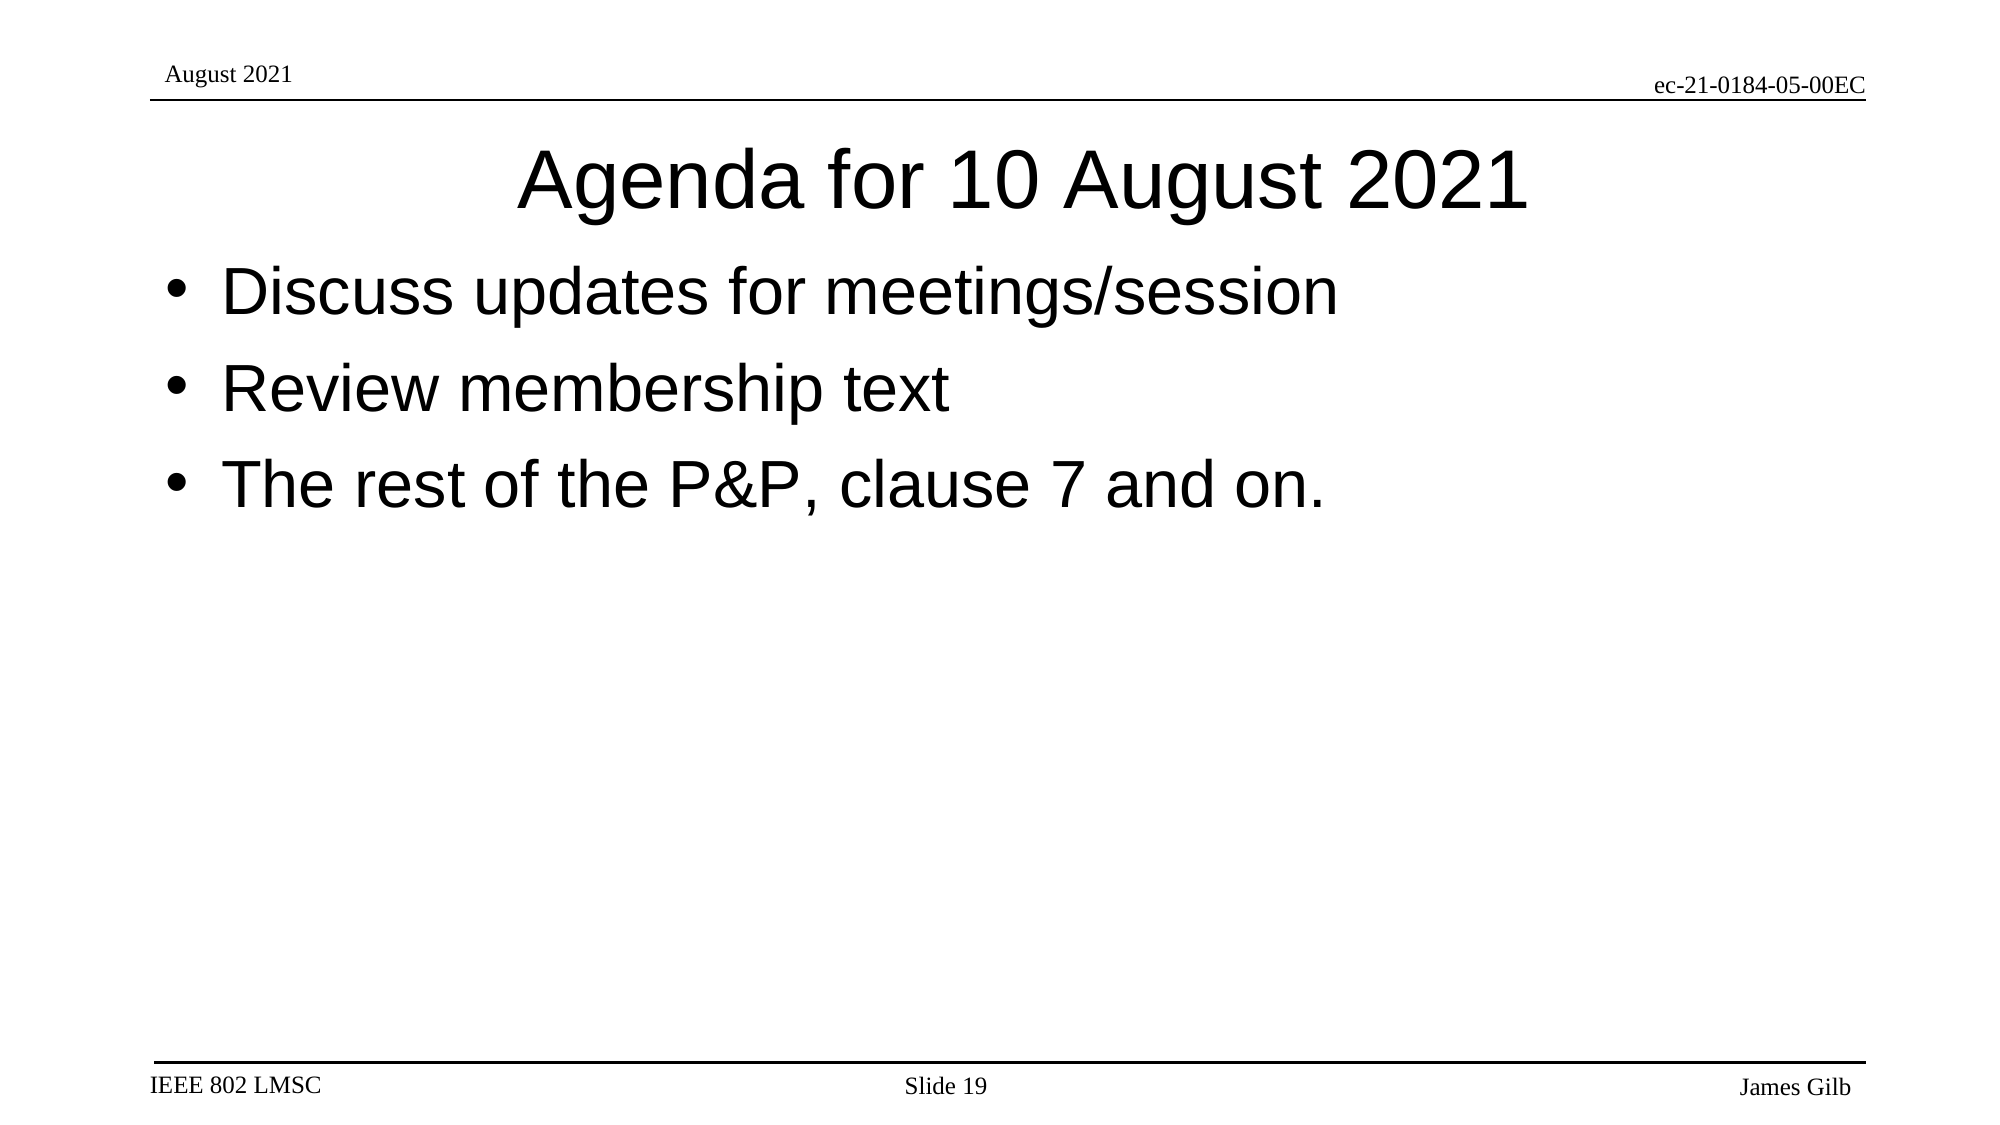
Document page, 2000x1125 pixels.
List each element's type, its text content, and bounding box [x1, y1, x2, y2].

list Discuss updates for meetings/session Review membership text The rest of the P&P, clause 7 and on. [149, 239, 1900, 1051]
title Agenda for 10 August 2021 [149, 112, 1900, 238]
